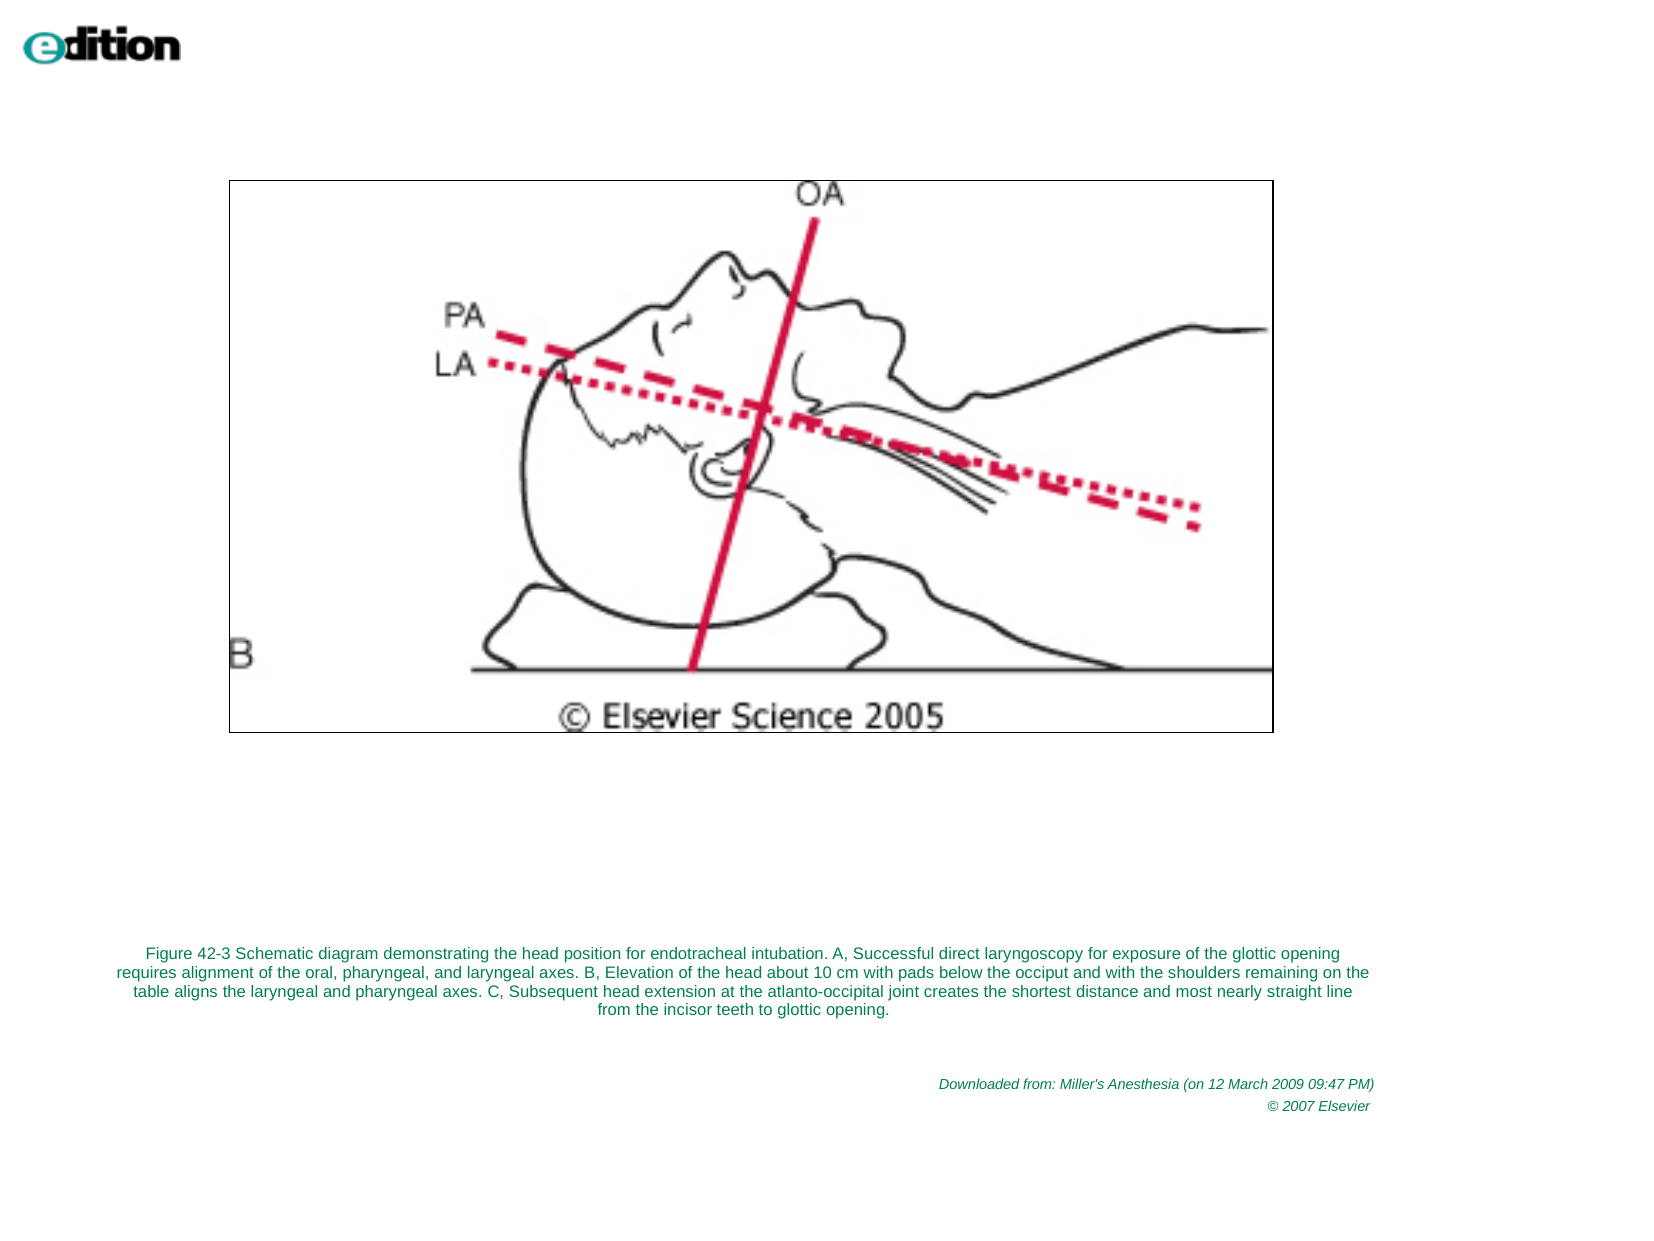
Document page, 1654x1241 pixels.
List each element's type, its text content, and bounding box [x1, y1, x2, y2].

picture [17, 18, 181, 71]
text_box Figure 42-3 Schematic diagram demonstrating the head position for endotracheal intubation. A, Successful direct laryngoscopy for exposure of the glottic opening requires alignment of the oral, pharyngeal, and laryngeal axes. B, Elevation of the head about 10 cm with pads below the occiput and with the shoulders remaining on the table aligns the laryngeal and pharyngeal axes. C, Subsequent head extension at the atlanto-occipital joint creates the shortest distance and most nearly straight line from the incisor teeth to glottic opening. [100, 936, 1388, 1028]
text_box Downloaded from: Miller's Anesthesia (on 12 March 2009 09:47 PM) [657, 1069, 1390, 1101]
picture [230, 181, 1273, 732]
text_box © 2007 Elsevier [656, 1090, 1389, 1122]
